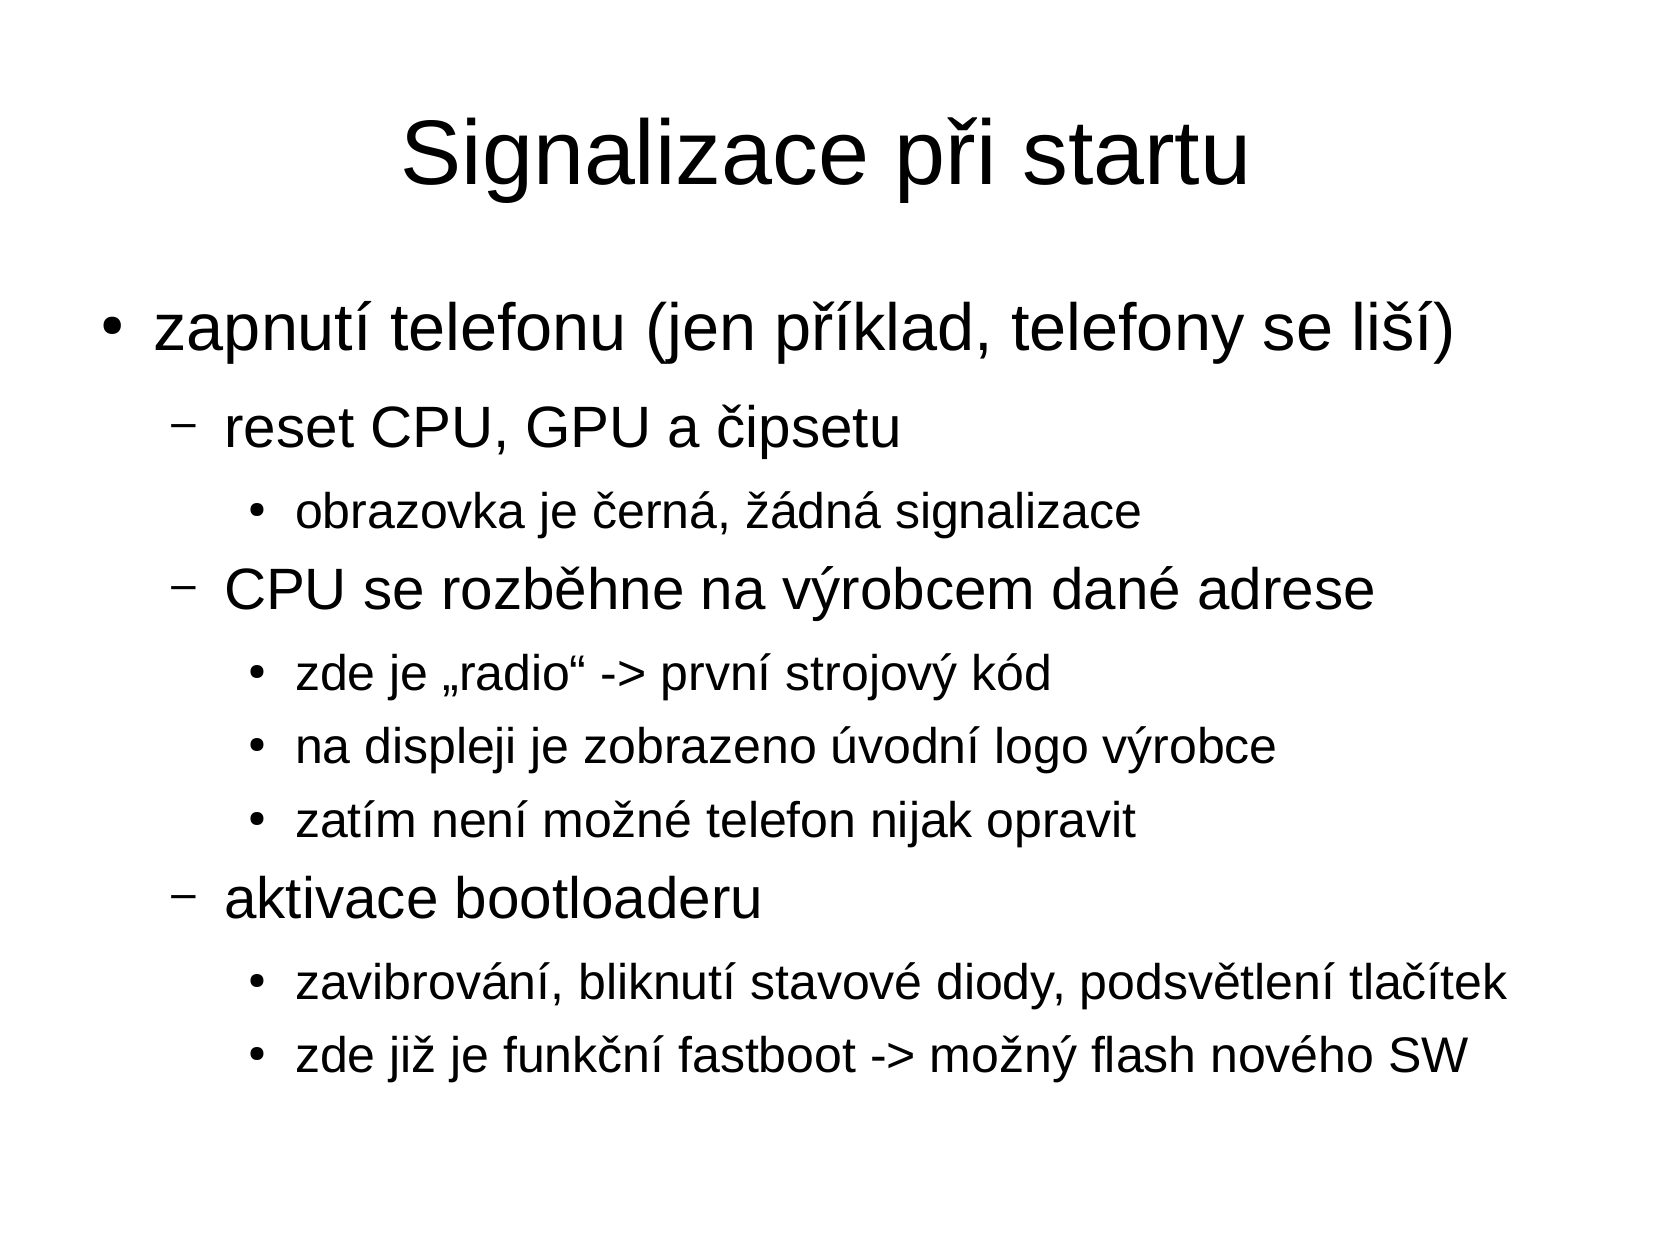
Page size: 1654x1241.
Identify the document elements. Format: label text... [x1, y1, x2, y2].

list zapnutí telefonu (jen příklad, telefony se liší) reset CPU, GPU a čipsetu obrazovka je černá, žádná signalizace CPU se rozběhne na výrobcem dané adrese zde je „radio“ -> první strojový kód na displeji je zobrazeno úvodní logo výrobce zatím není možné telefon nijak opravit aktivace bootloaderu zavibrování, bliknutí stavové diody, podsvětlení tlačítek zde již je funkční fastboot -> možný flash nového SW [82, 290, 1571, 1205]
title Signalizace při startu [82, 49, 1571, 257]
